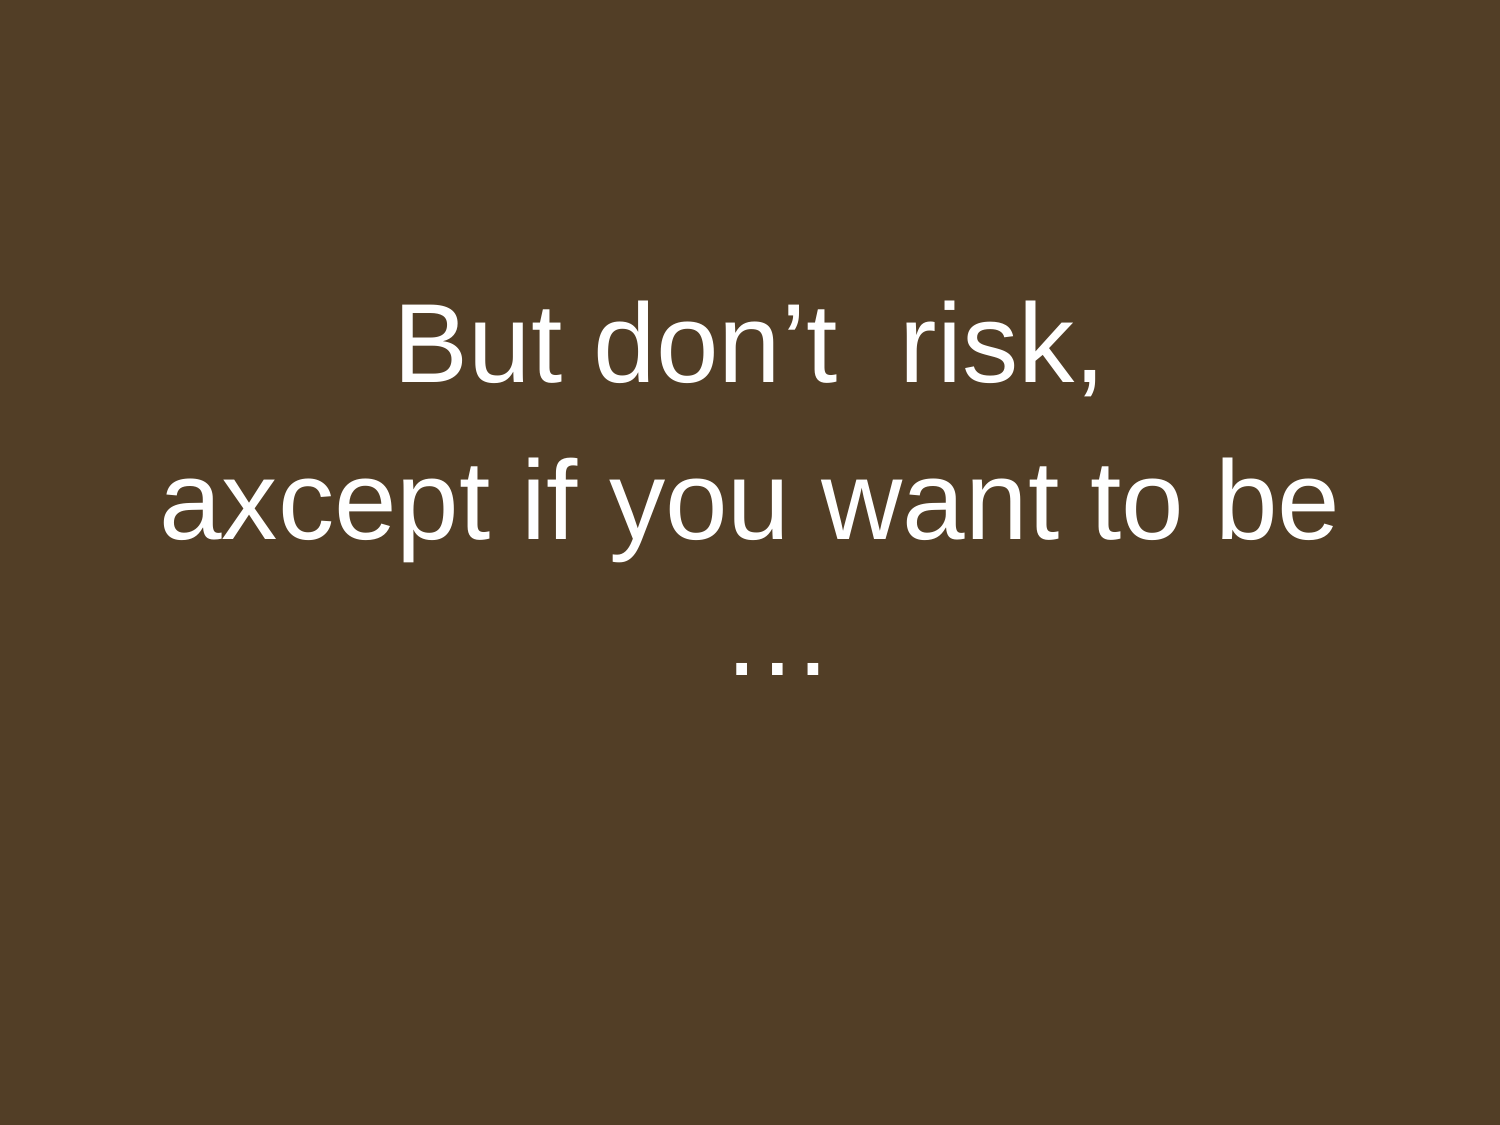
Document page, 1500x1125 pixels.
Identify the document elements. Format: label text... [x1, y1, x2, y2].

list But don’t risk, axcept if you want to be … [75, 262, 1425, 1005]
